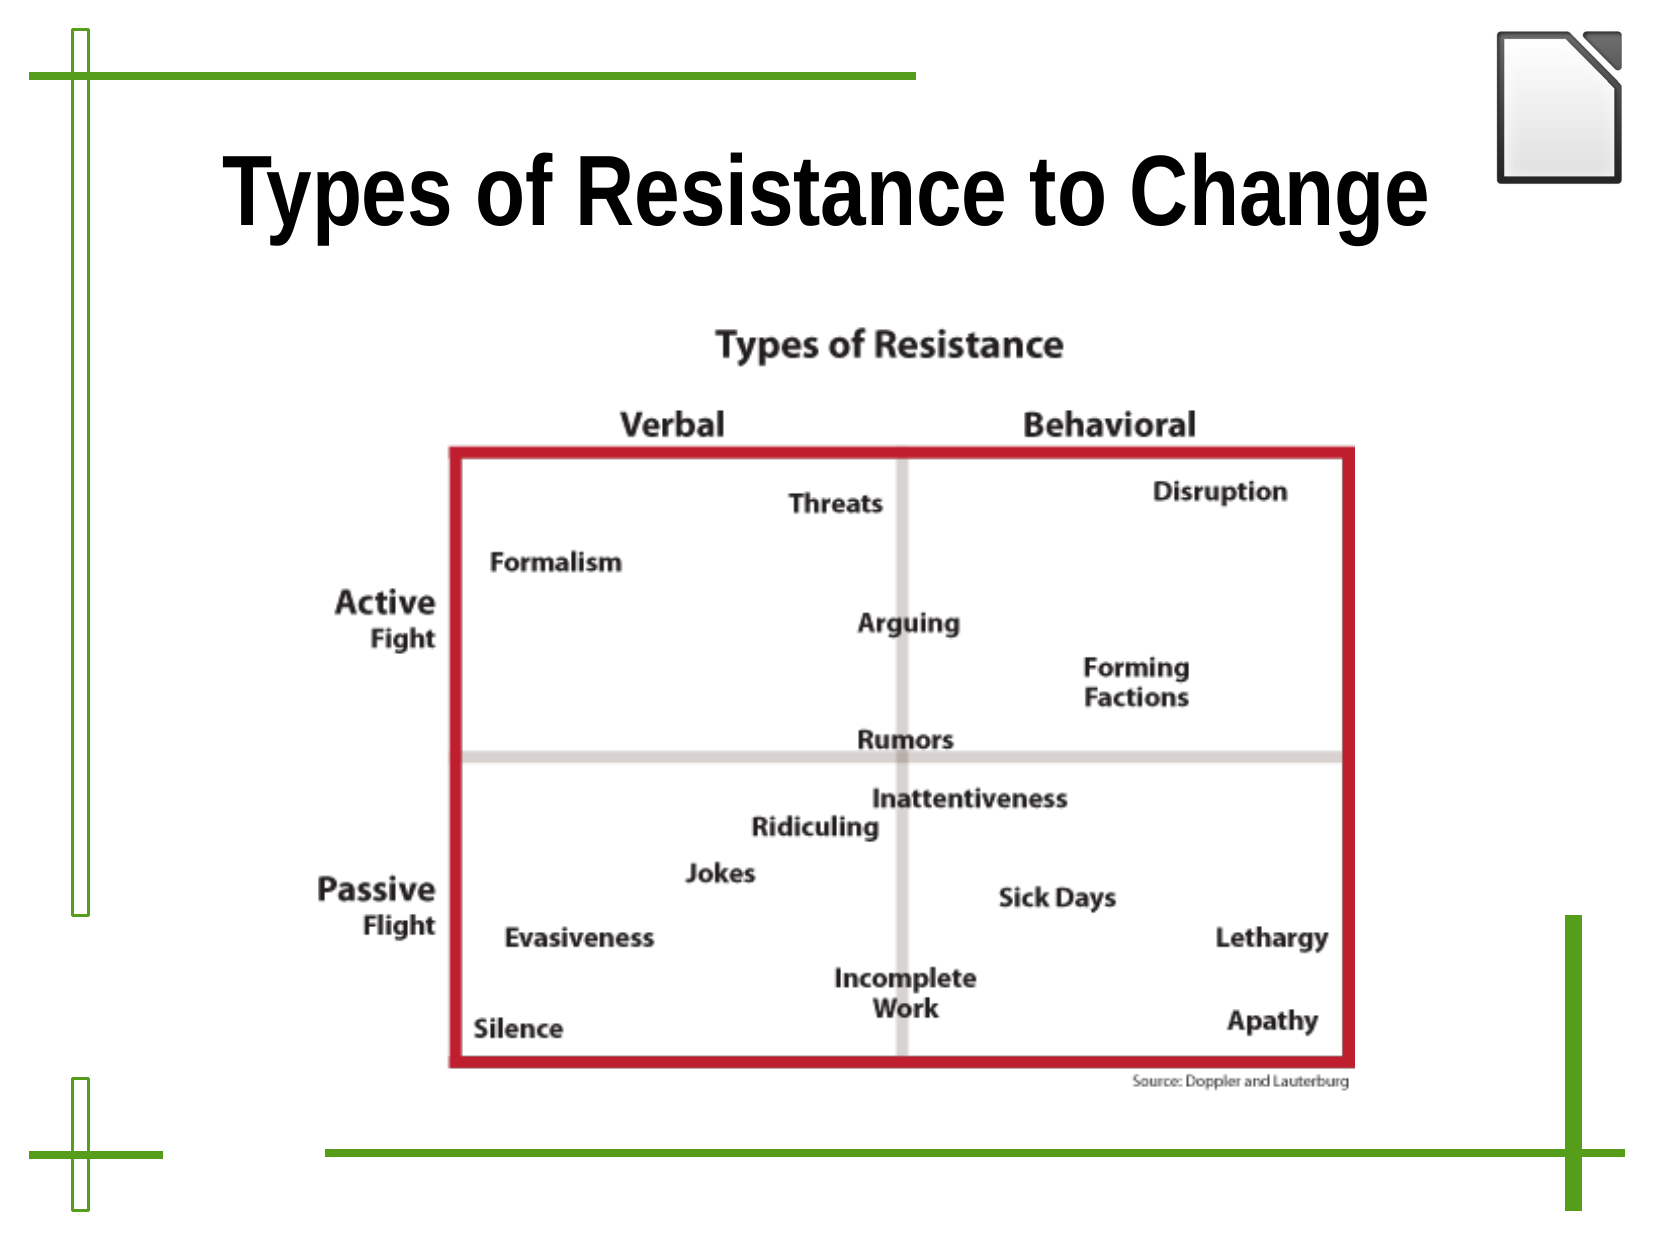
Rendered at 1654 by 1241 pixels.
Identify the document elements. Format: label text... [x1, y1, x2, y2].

title Types of Resistance to Change [118, 118, 1536, 260]
picture [1494, 29, 1624, 186]
picture [317, 324, 1355, 1093]
